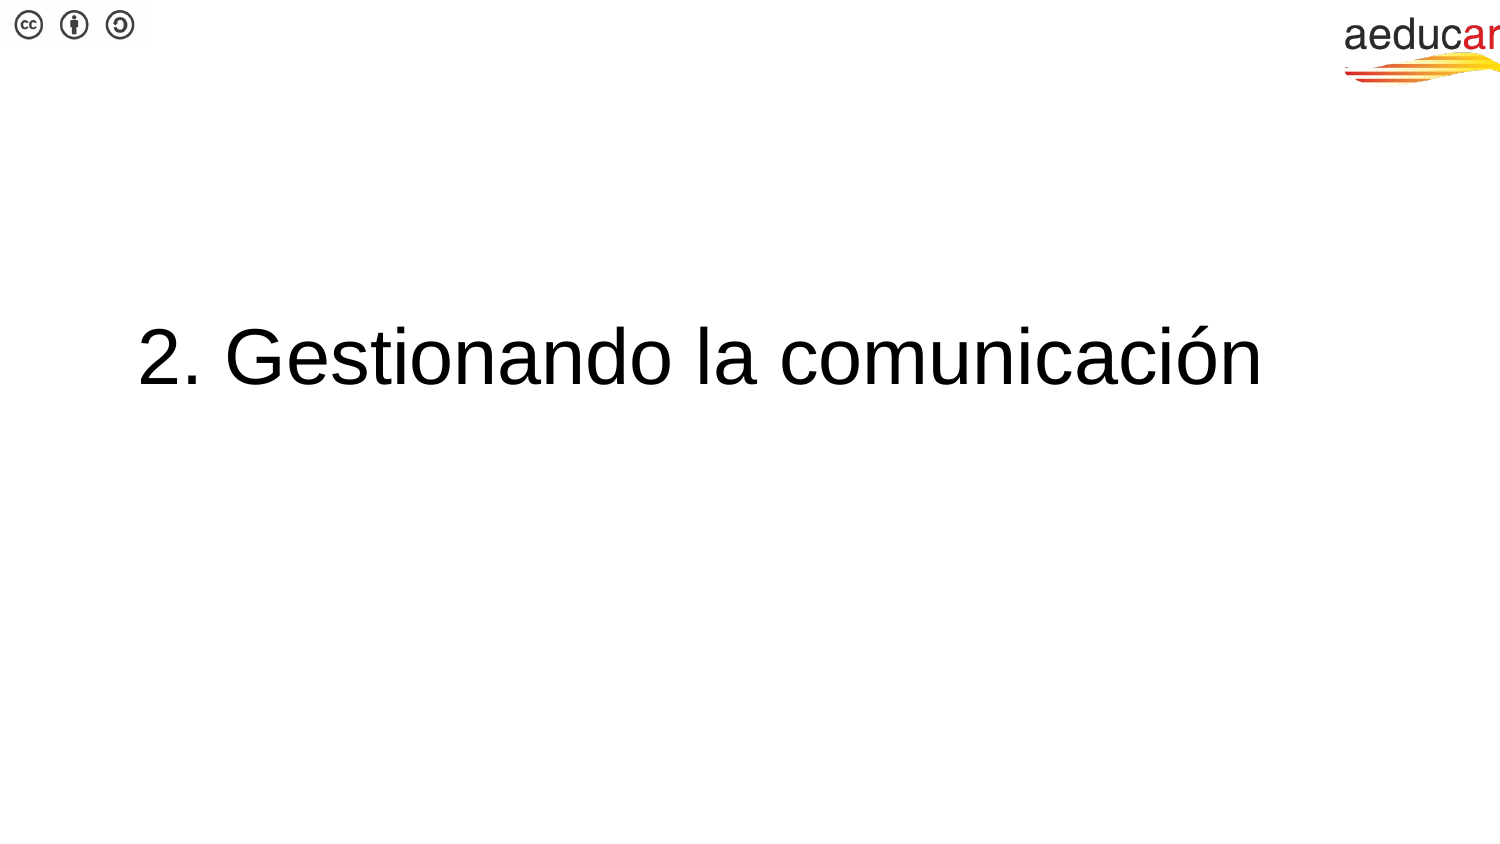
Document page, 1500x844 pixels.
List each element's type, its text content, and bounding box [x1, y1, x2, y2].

picture [0, 0, 146, 48]
picture [1344, 0, 1500, 104]
title 2. Gestionando la comunicación [122, 290, 1303, 614]
